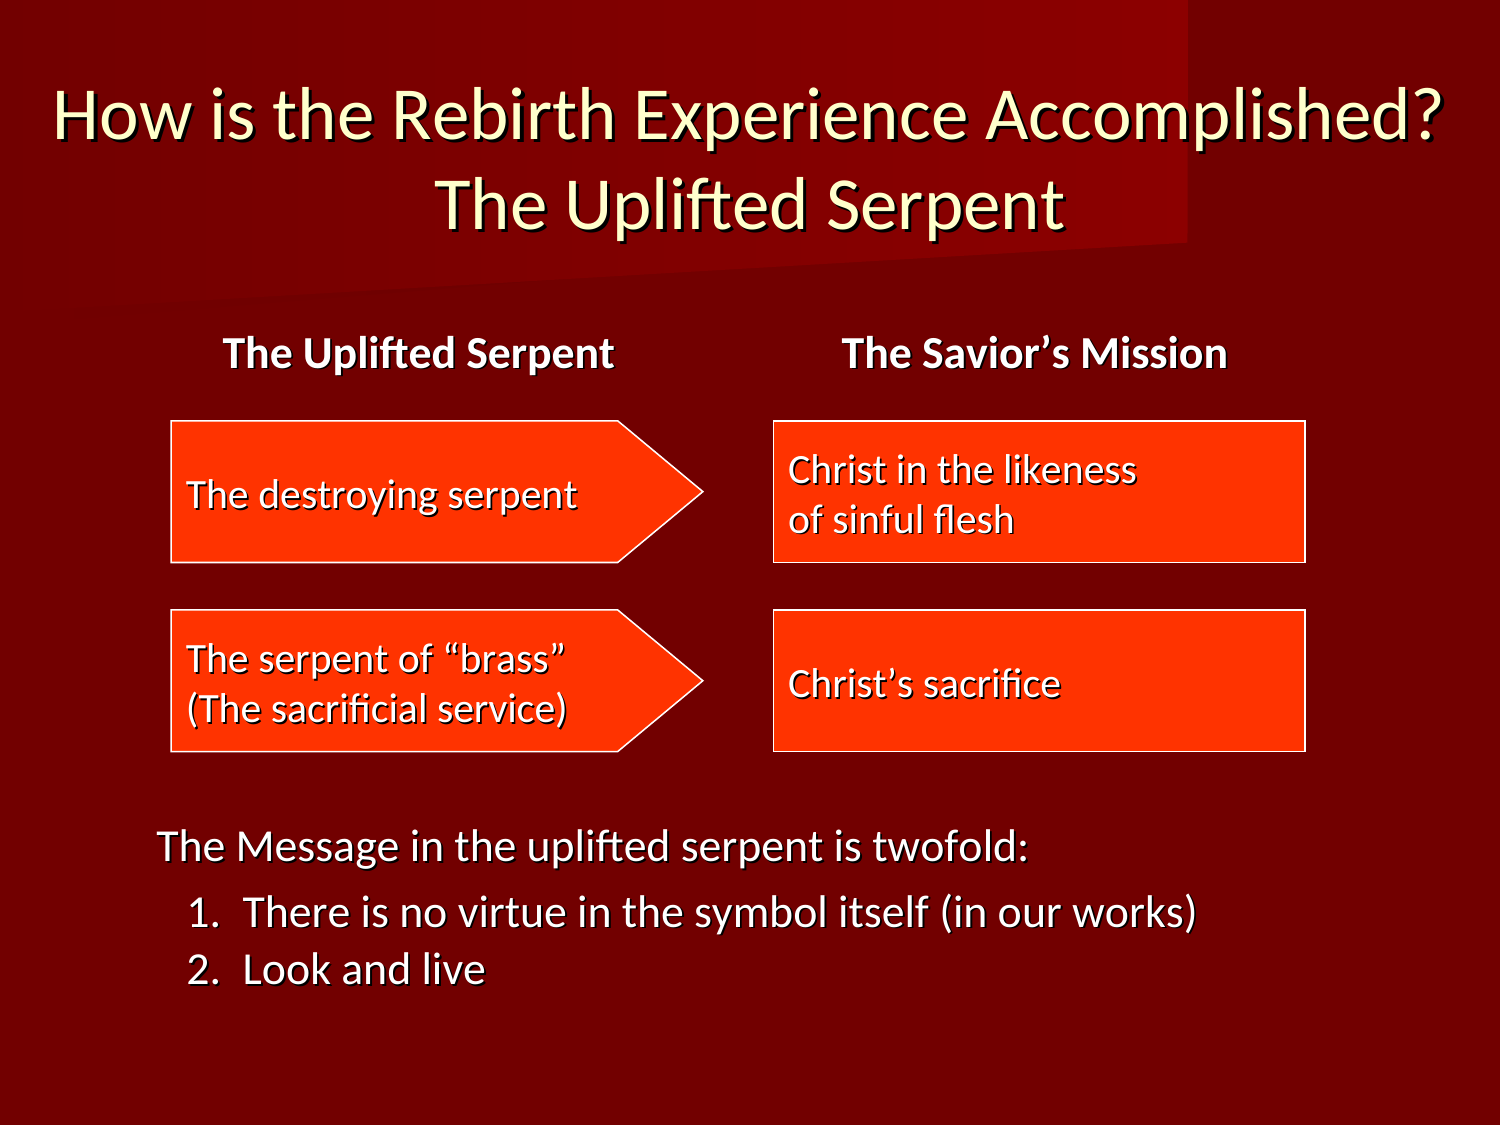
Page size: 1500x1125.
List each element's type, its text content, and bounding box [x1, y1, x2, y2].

title How is the Rebirth Experience Accomplished? The Uplifted Serpent [0, 56, 1500, 252]
text_box The Savior’s Mission [755, 314, 1315, 386]
text_box The Uplifted Serpent [153, 314, 685, 386]
text_box The destroying serpent [171, 420, 703, 563]
text_box The Message in the uplifted serpent is twofold: There is no virtue in the symbol itself (in our works) Look and live [141, 808, 1417, 1002]
text_box The serpent of “brass” (The sacrificial service) [171, 609, 703, 752]
text_box Christ in the likeness of sinful flesh [773, 420, 1306, 563]
text_box Christ’s sacrifice [773, 609, 1306, 752]
